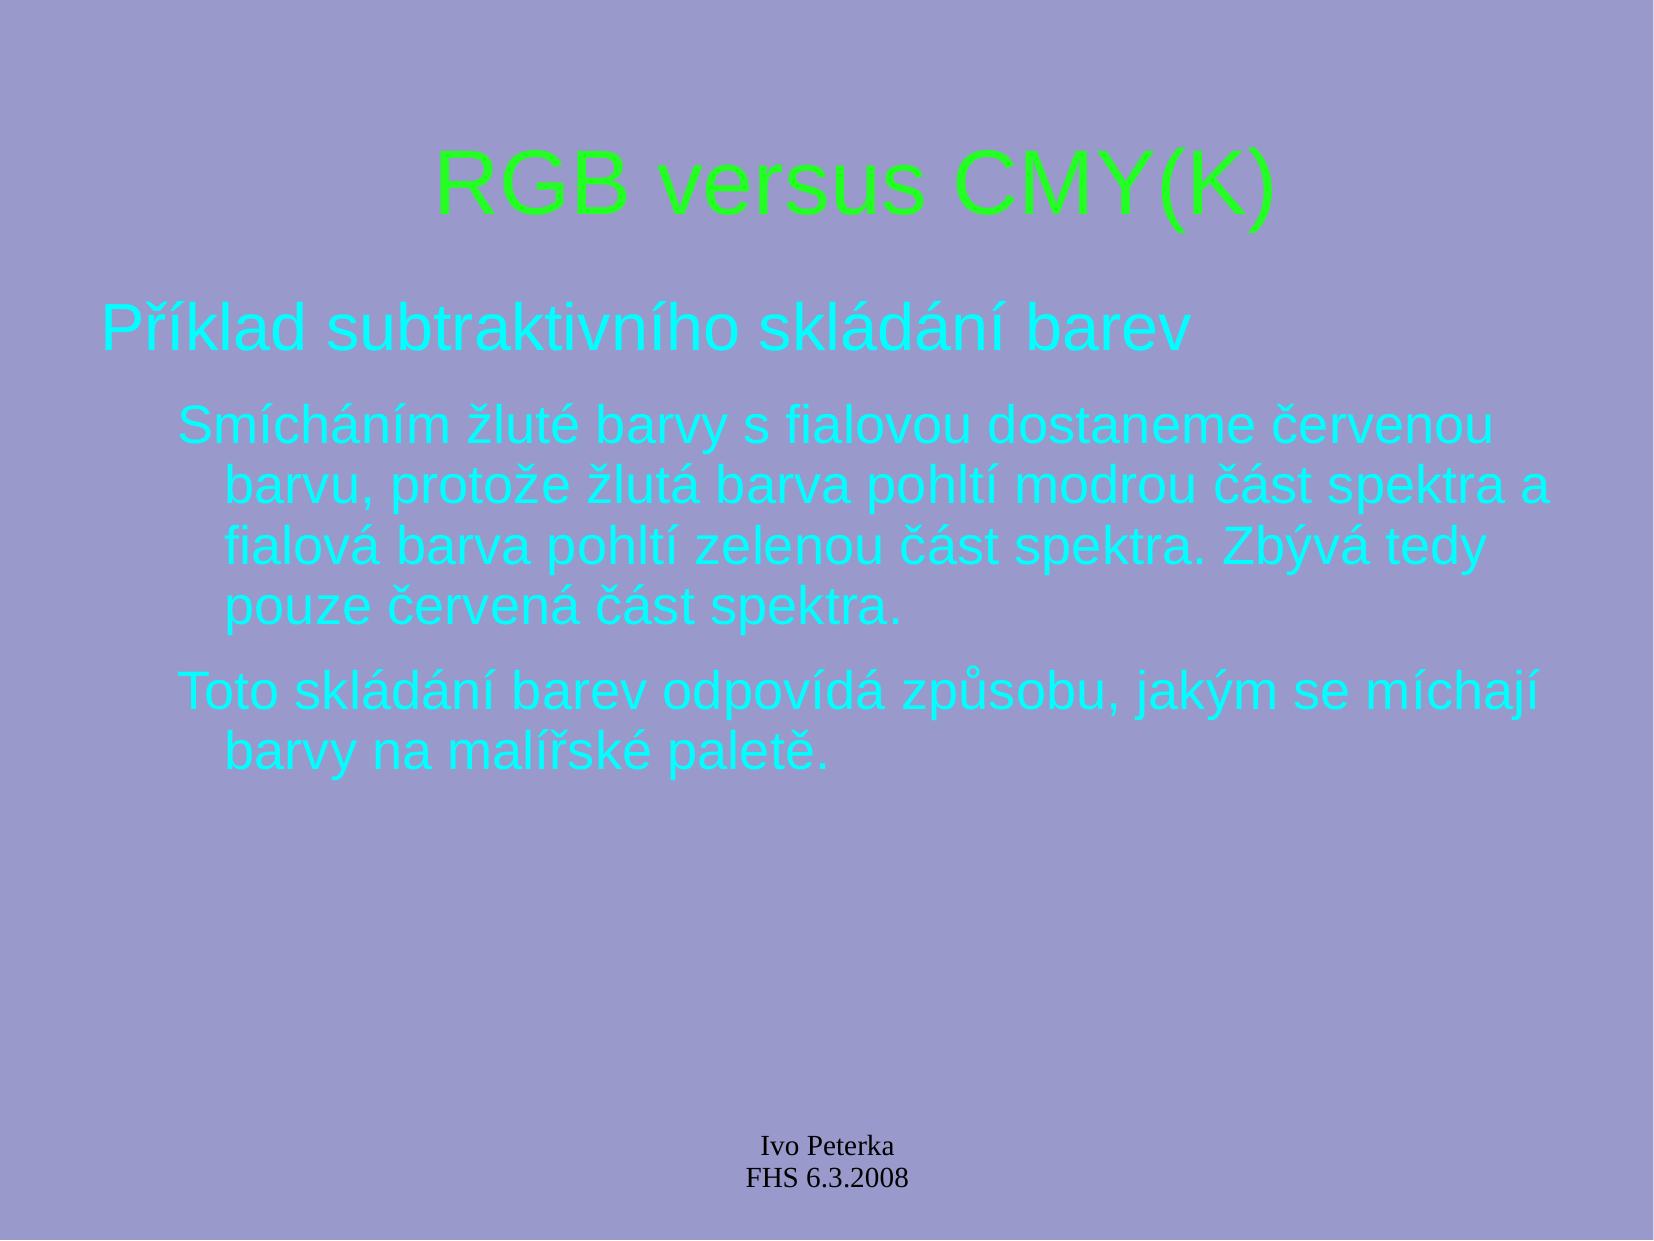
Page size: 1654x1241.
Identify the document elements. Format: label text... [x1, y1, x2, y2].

title RGB versus CMY(K) [82, 56, 1571, 250]
list Příklad subtraktivního skládání barev Smícháním žluté barvy s fialovou dostaneme červenou barvu, protože žlutá barva pohltí modrou část spektra a fialová barva pohltí zelenou část spektra. Zbývá tedy pouze červená část spektra. Toto skládání barev odpovídá způsobu, jakým se míchají barvy na malířské paletě. [82, 290, 1571, 1094]
title RGB versus CMY(K) [112, 86, 1601, 279]
